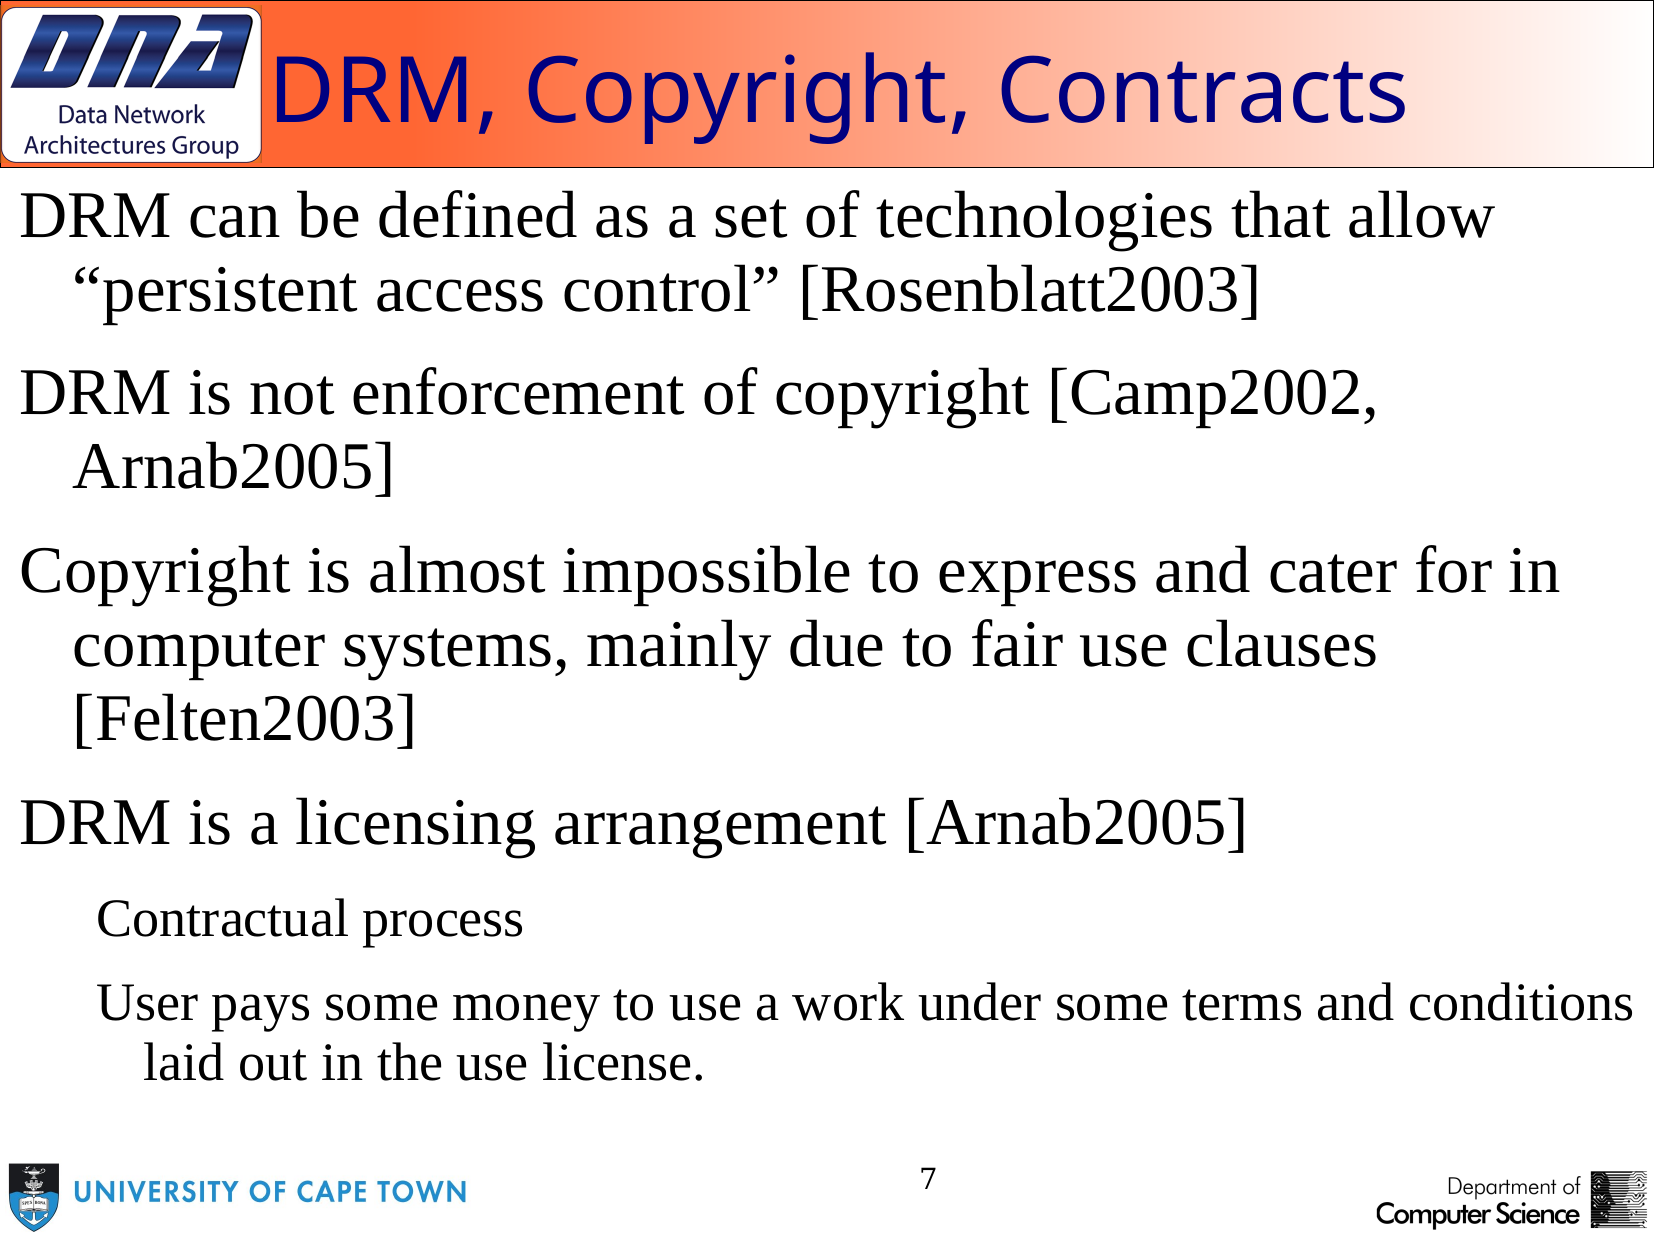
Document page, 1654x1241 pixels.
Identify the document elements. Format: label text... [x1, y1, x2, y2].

picture [1368, 1163, 1654, 1235]
picture [5, 1163, 479, 1235]
list DRM can be defined as a set of technologies that allow “persistent access control” [Rosenblatt2003] DRM is not enforcement of copyright [Camp2002, Arnab2005] Copyright is almost impossible to express and cater for in computer systems, mainly due to fair use clauses [Felten2003] DRM is a licensing arrangement [Arnab2005] Contractual process User pays some money to use a work under some terms and conditions laid out in the use license. [2, 177, 1654, 1163]
title DRM, Copyright, Contracts [268, 11, 1654, 163]
picture [0, 5, 262, 163]
